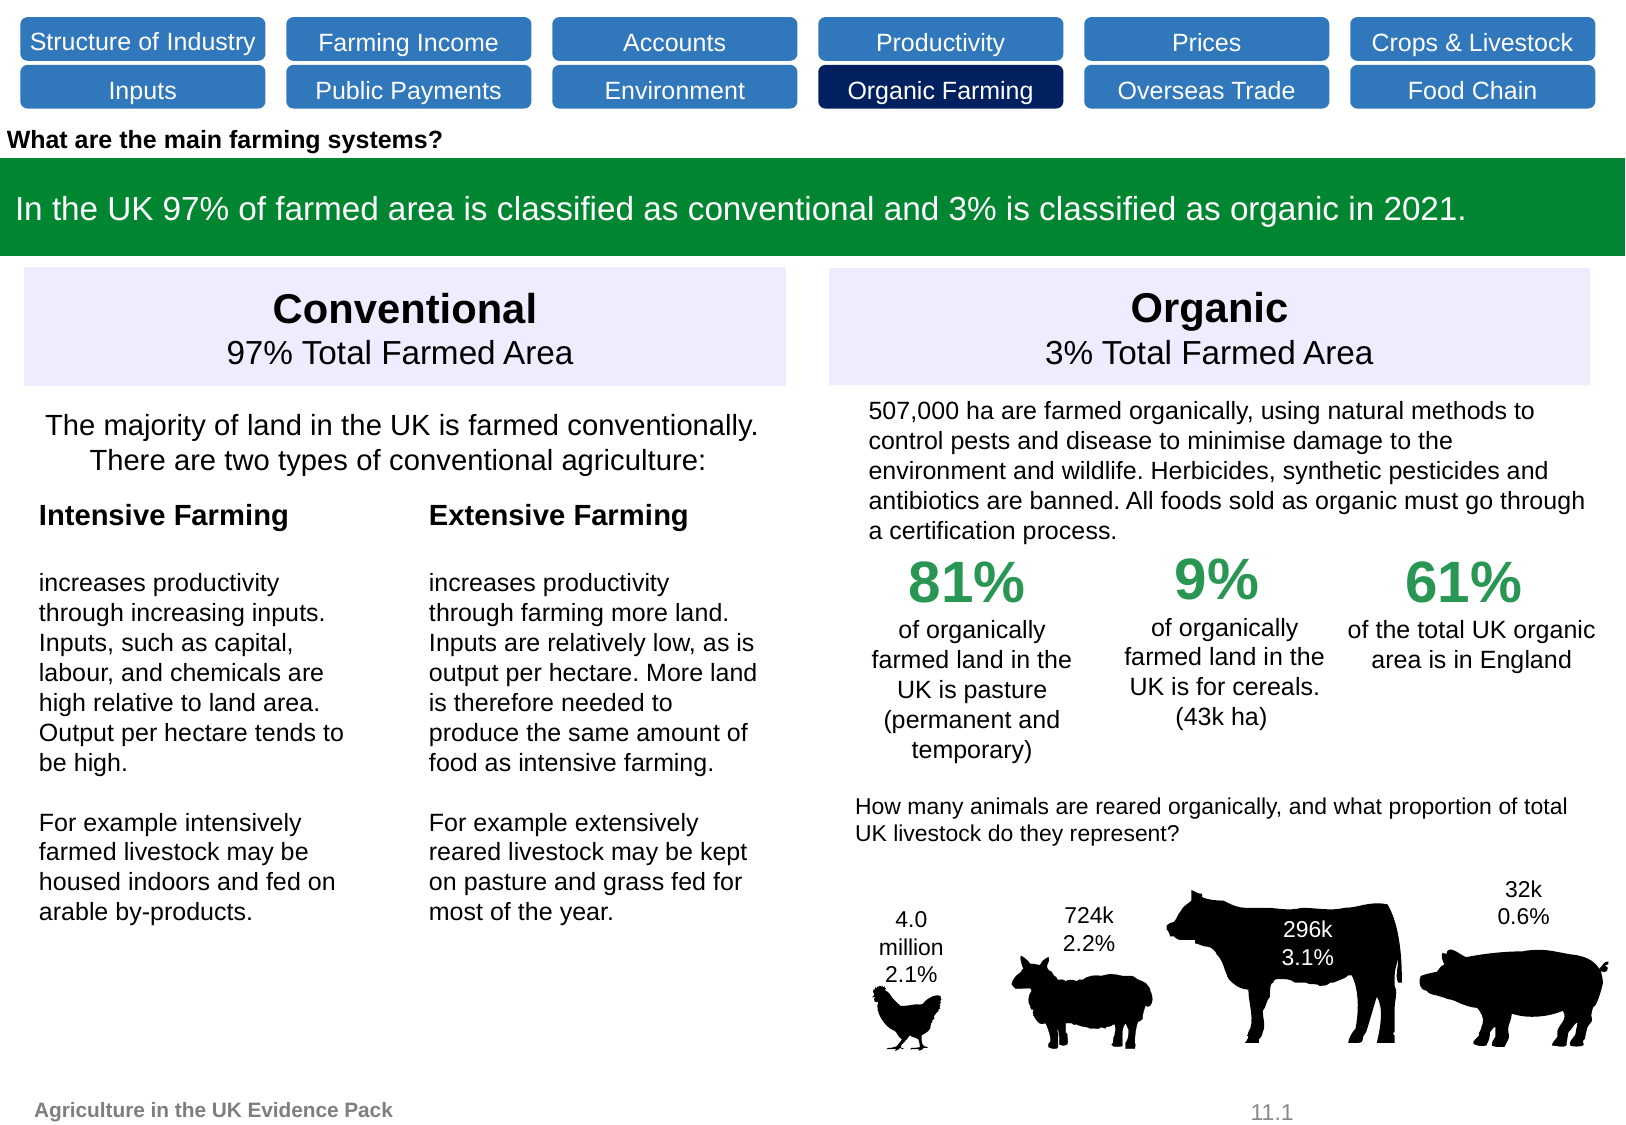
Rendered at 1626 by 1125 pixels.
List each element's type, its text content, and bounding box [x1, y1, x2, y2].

text_box Accounts [552, 17, 798, 61]
text_box Environment [552, 64, 798, 109]
text_box 9% of organically farmed land in the UK is for cereals. (43k ha) [1096, 533, 1354, 741]
text_box Crops & Livestock [1350, 17, 1596, 61]
text_box Prices [1084, 17, 1330, 61]
text_box In the UK 97% of farmed area is classified as conventional and 3% is classified as organic in 2021. [0, 158, 1625, 256]
text_box What are the main farming systems? [0, 115, 1219, 158]
picture [840, 943, 942, 1052]
text_box Overseas Trade [1084, 64, 1330, 109]
text_box The majority of land in the UK is farmed conventionally. There are two types of conventional agriculture: [28, 398, 777, 485]
text_box 32k 0.6% [1443, 866, 1604, 938]
text_box Structure of Industry [20, 17, 266, 61]
text_box Organic Farming [818, 64, 1064, 109]
text_box Inputs [20, 64, 266, 109]
text_box 724k 2.2% [999, 893, 1166, 965]
text_box Organic 3% Total Farmed Area [829, 268, 1590, 385]
text_box 11.1 [1235, 1081, 1602, 1125]
text_box 81% of organically farmed land in the UK is pasture (permanent and temporary) [843, 536, 1101, 774]
text_box 61% of the total UK organic area is in England [1332, 536, 1615, 729]
picture [983, 858, 1609, 1058]
text_box Productivity [818, 17, 1064, 61]
text_box 296k 3.1% [1196, 907, 1364, 979]
text_box 507,000 ha are farmed organically, using natural methods to control pests and disease to minimise damage to the environment and wildlife. Herbicides, synthetic pesticides and antibiotics are banned. All foods sold as organic must go through a certification process. [853, 386, 1603, 536]
text_box Public Payments [286, 64, 532, 109]
text_box Food Chain [1350, 64, 1596, 109]
text_box Extensive Farming increases productivity through farming more land. Inputs are relatively low, as is output per hectare. More land is therefore needed to produce the same amount of food as intensive farming. For example extensively reared livestock may be kept on pasture and grass fed for most of the year. [413, 489, 775, 939]
text_box Agriculture in the UK Evidence Pack [34, 1097, 393, 1122]
text_box How many animals are reared organically, and what proportion of total UK livestock do they represent? [840, 783, 1603, 855]
text_box Farming Income [286, 17, 532, 61]
text_box Conventional 97% Total Farmed Area [24, 267, 786, 386]
text_box Intensive Farming increases productivity through increasing inputs. Inputs, such as capital, labour, and chemicals are high relative to land area. Output per hectare tends to be high. For example intensively farmed livestock may be housed indoors and fed on arable by-products. [24, 489, 379, 939]
text_box 4.0 million 2.1% [864, 897, 969, 1019]
